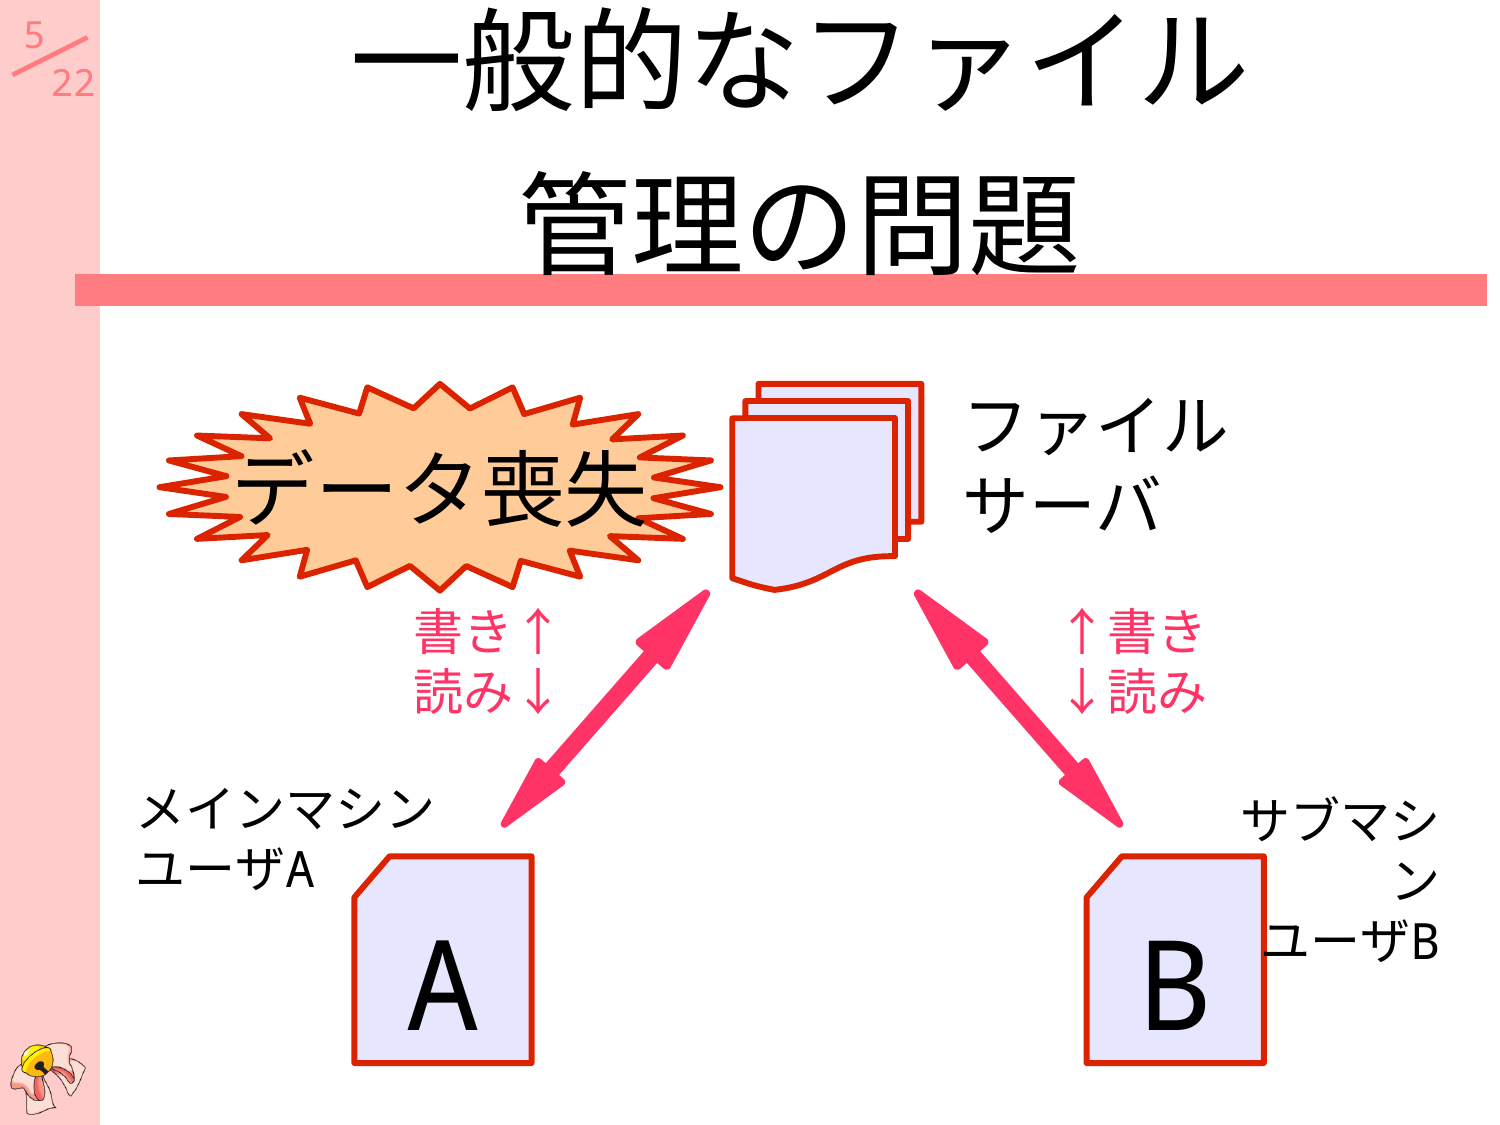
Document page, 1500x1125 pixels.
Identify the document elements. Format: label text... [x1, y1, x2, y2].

text_box ファイル サーバ [944, 365, 1270, 562]
text_box B [1086, 856, 1264, 1064]
text_box サブマシン ユーザB [1222, 771, 1489, 928]
title 一般的なファイル 管理の問題 [125, 14, 1476, 257]
text_box メインマシン ユーザA [118, 759, 502, 916]
text_box データ喪失 [159, 383, 721, 591]
text_box A [354, 856, 532, 1064]
text_box [732, 383, 922, 590]
picture [10, 1042, 86, 1115]
text_box ↑書き ↓読み [1039, 582, 1306, 739]
text_box 書き↑ 読み↓ [395, 582, 662, 739]
